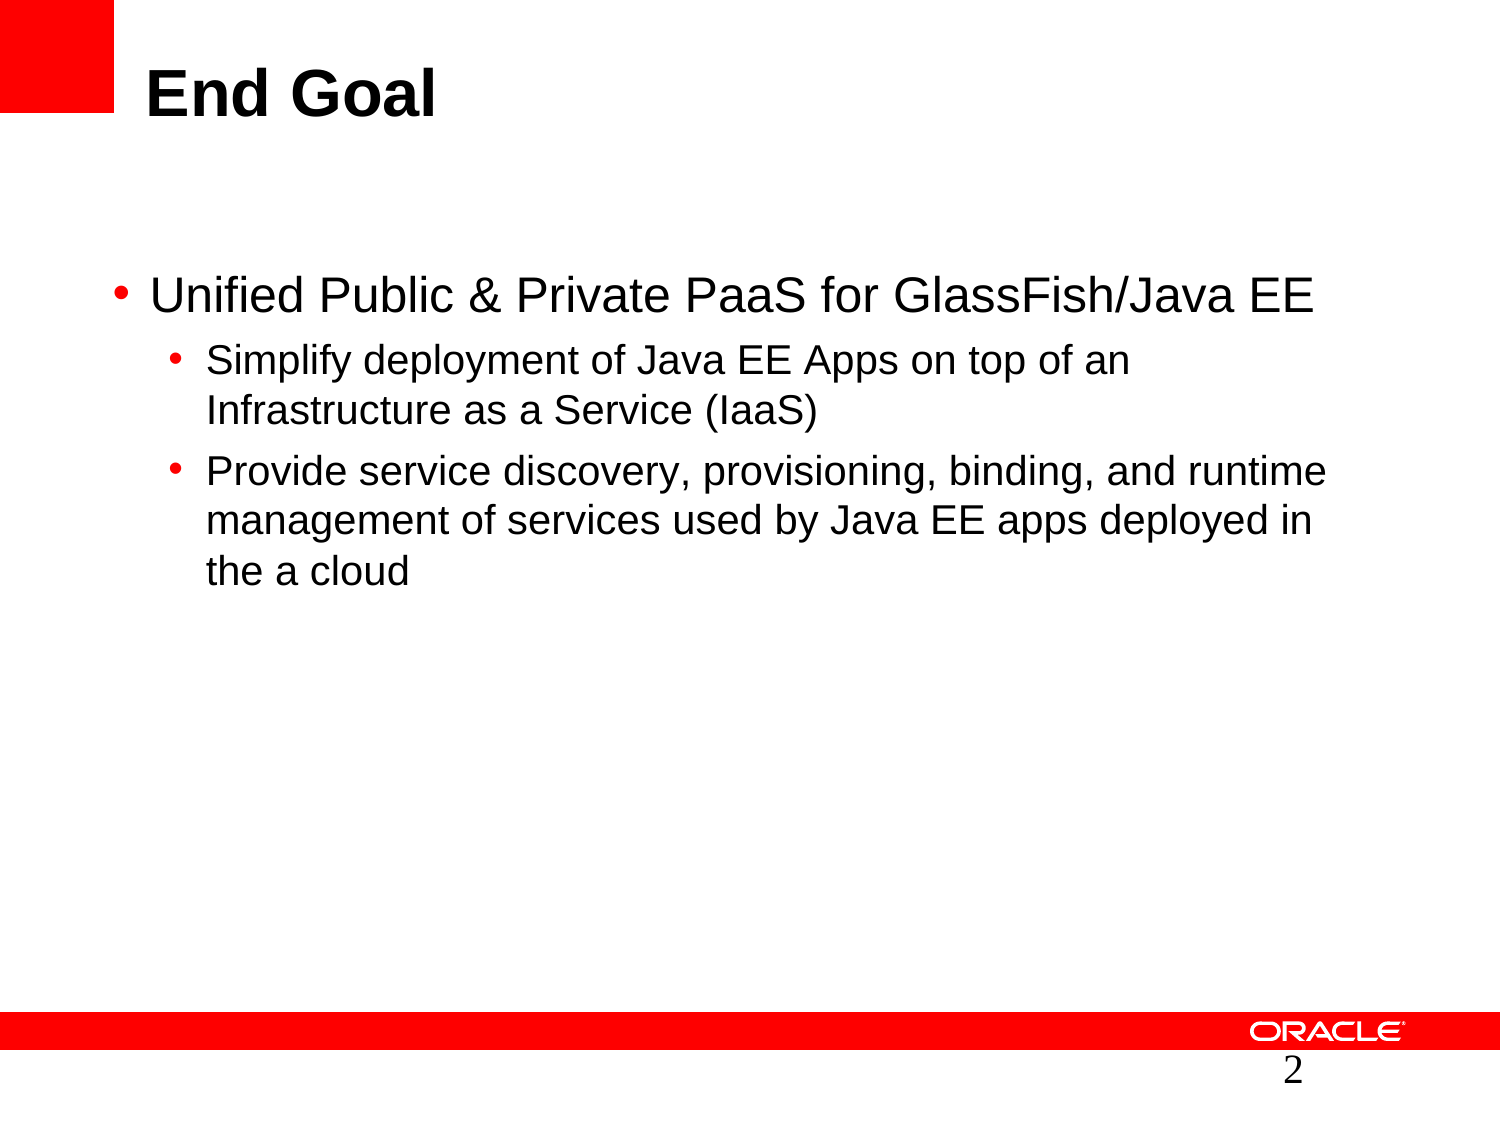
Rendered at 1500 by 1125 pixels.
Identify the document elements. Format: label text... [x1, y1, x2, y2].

picture [0, 0, 114, 113]
list Unified Public & Private PaaS for GlassFish/Java EE Simplify deployment of Java EE Apps on top of an Infrastructure as a Service (IaaS) Provide service discovery, provisioning, binding, and runtime management of services used by Java EE apps deployed in the a cloud [112, 262, 1349, 976]
picture [0, 1012, 1500, 1050]
title End Goal [145, 49, 1390, 205]
